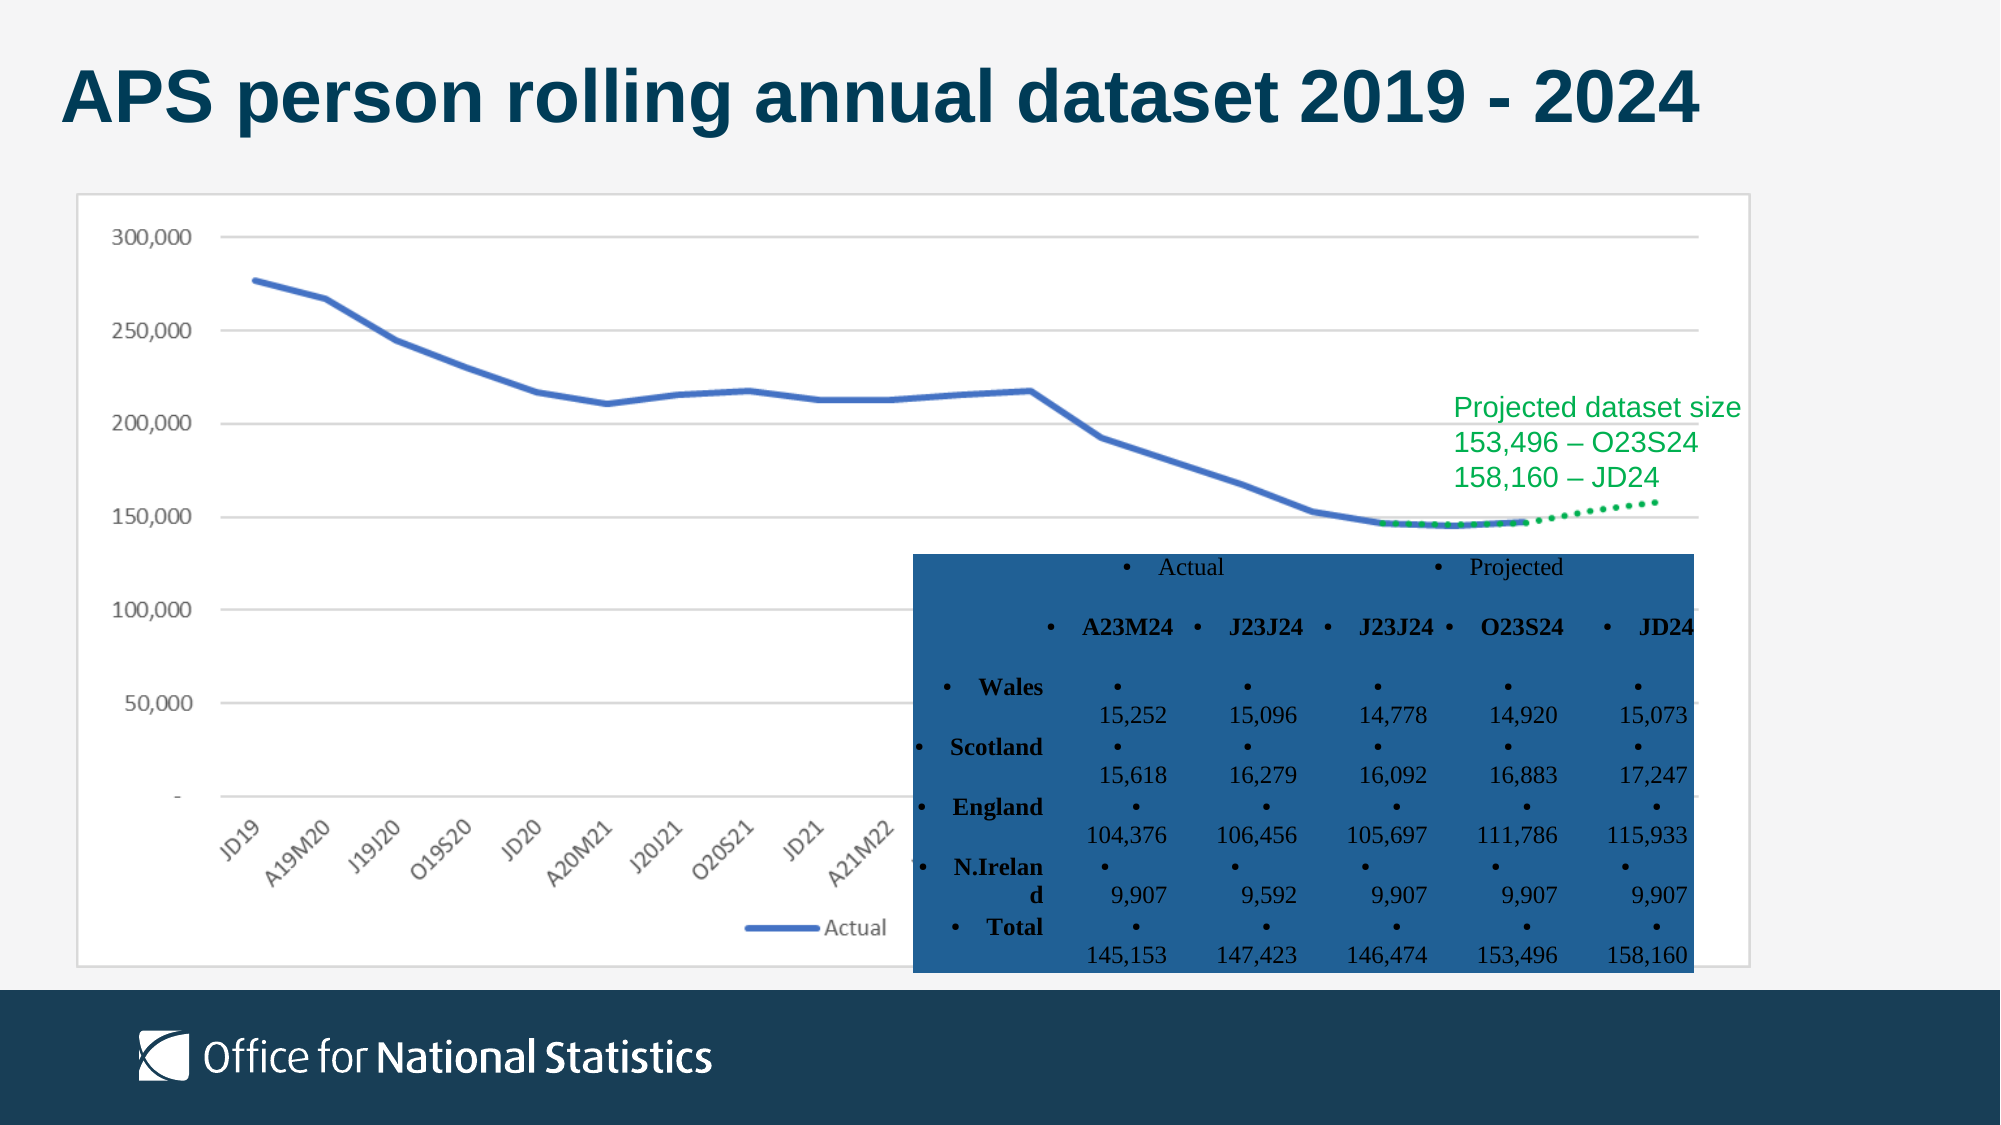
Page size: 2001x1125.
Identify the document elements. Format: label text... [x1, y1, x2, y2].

table_cell 146,474 [1304, 913, 1434, 973]
table_cell 111,786 [1434, 794, 1564, 853]
table_cell 16,883 [1434, 734, 1564, 794]
table_cell 106,456 [1174, 794, 1304, 853]
table_cell Scotland [913, 734, 1043, 794]
table_cell Total [913, 913, 1043, 973]
table_cell 145,153 [1043, 913, 1174, 973]
table_cell 16,092 [1304, 734, 1434, 794]
table_cell 9,592 [1174, 853, 1304, 913]
table_cell 17,247 [1564, 734, 1694, 794]
table_cell 15,096 [1174, 674, 1304, 734]
table_cell 115,933 [1564, 794, 1694, 853]
table_cell 9,907 [1043, 853, 1174, 913]
table_cell A23M24 [1043, 614, 1174, 674]
table_cell 153,496 [1434, 913, 1564, 973]
table_cell [913, 614, 1043, 674]
table_cell 9,907 [1434, 853, 1564, 913]
table_cell JD24 [1564, 614, 1694, 674]
table_cell 105,697 [1304, 794, 1434, 853]
text_box Projected dataset size 153,496 – O23S24 158,160 – JD24 [1438, 381, 1809, 503]
table_cell 158,160 [1564, 913, 1694, 973]
picture [76, 193, 1751, 968]
table_cell 147,423 [1174, 913, 1304, 973]
table_cell 14,778 [1304, 674, 1434, 734]
table_cell 15,252 [1043, 674, 1174, 734]
table_cell 14,920 [1434, 674, 1564, 734]
table_cell O23S24 [1434, 614, 1564, 674]
table_cell N.Ireland [913, 853, 1043, 913]
table_cell 15,073 [1564, 674, 1694, 734]
table_cell 16,279 [1174, 734, 1304, 794]
table_cell 104,376 [1043, 794, 1174, 853]
table_cell Wales [913, 674, 1043, 734]
table_header [913, 554, 1043, 614]
table_cell 9,907 [1304, 853, 1434, 913]
table_cell England [913, 794, 1043, 853]
text_box APS person rolling annual dataset 2019 - 2024 [60, 53, 1786, 141]
table_header Projected [1304, 554, 1694, 614]
table_cell 9,907 [1564, 853, 1694, 913]
table_cell 15,618 [1043, 734, 1174, 794]
table_cell J23J24 [1304, 614, 1434, 674]
table_header Actual [1043, 554, 1304, 614]
table_cell J23J24 [1174, 614, 1304, 674]
